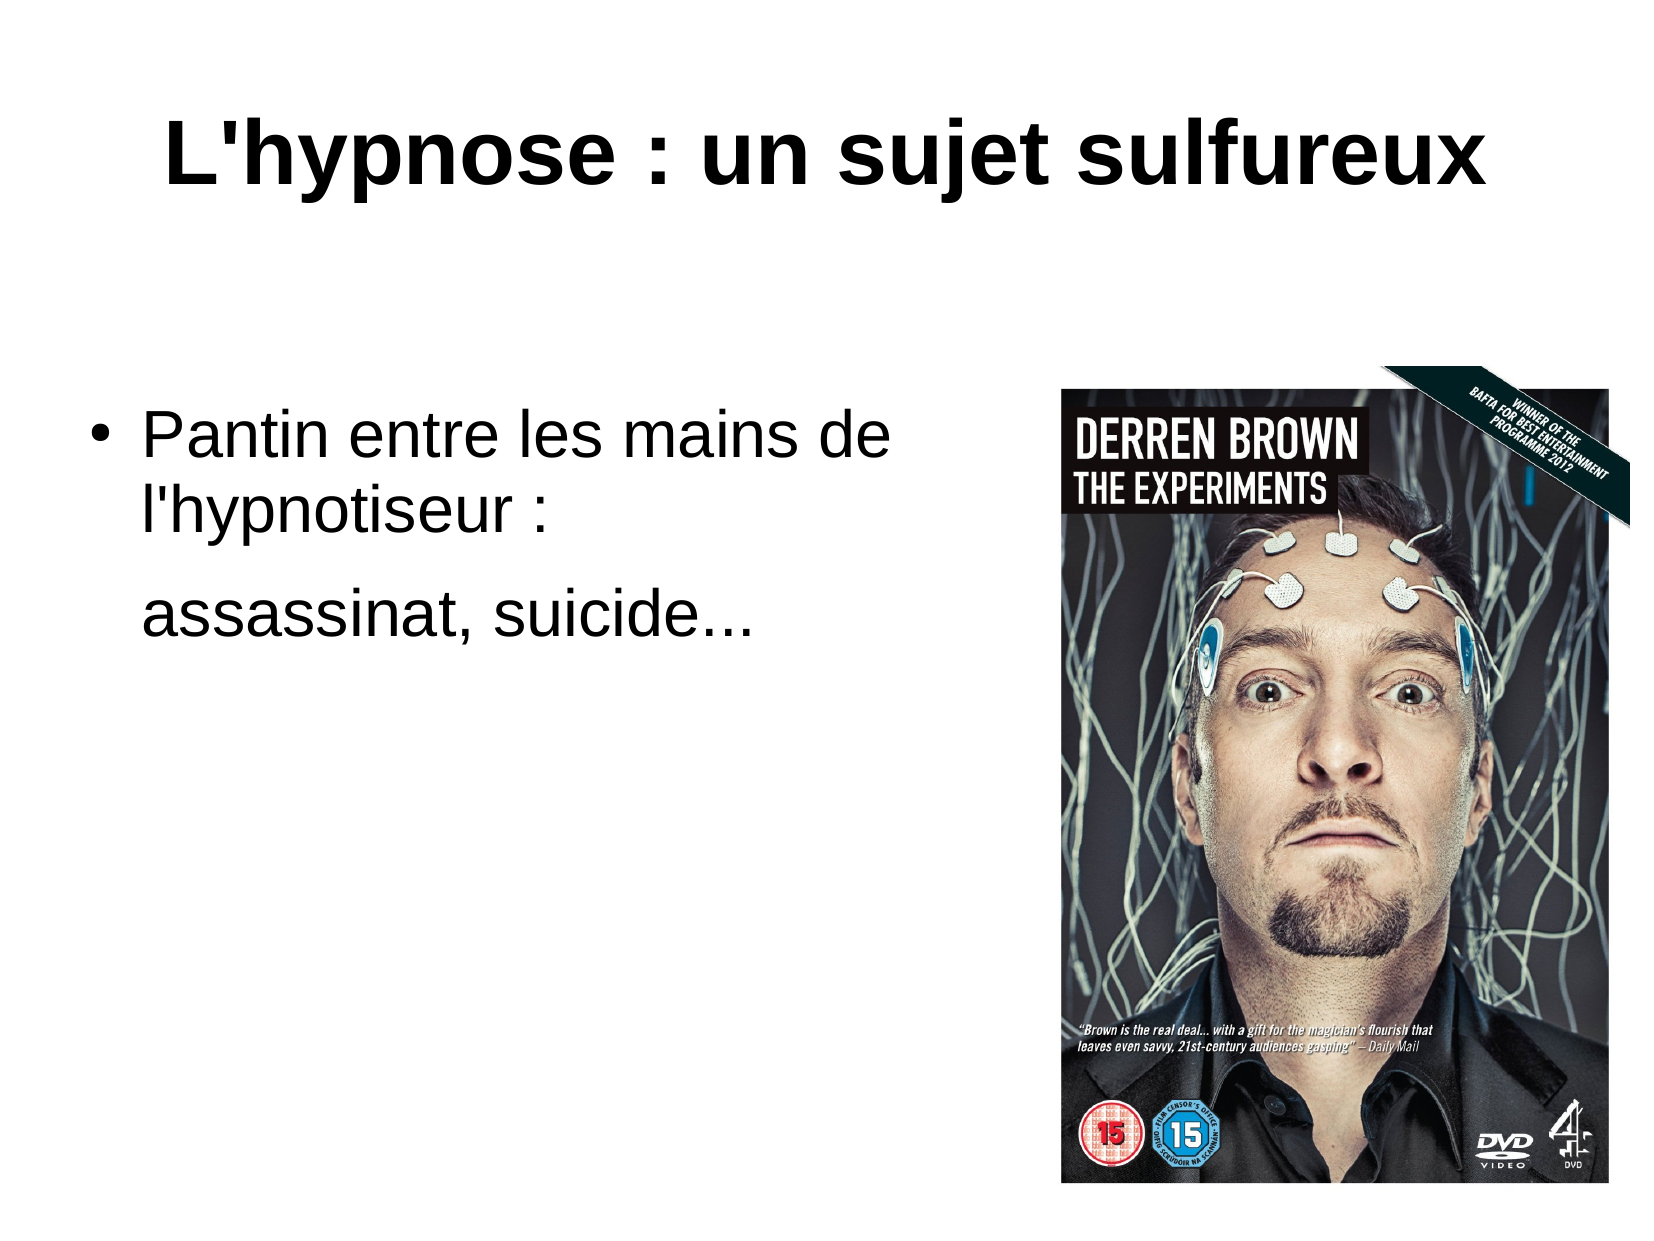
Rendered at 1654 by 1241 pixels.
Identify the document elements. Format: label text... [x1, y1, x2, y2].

title L'hypnose : un sujet sulfureux [82, 49, 1571, 257]
picture [1039, 366, 1630, 1205]
list Pantin entre les mains de l'hypnotiseur : assassinat, suicide... [70, 397, 981, 651]
